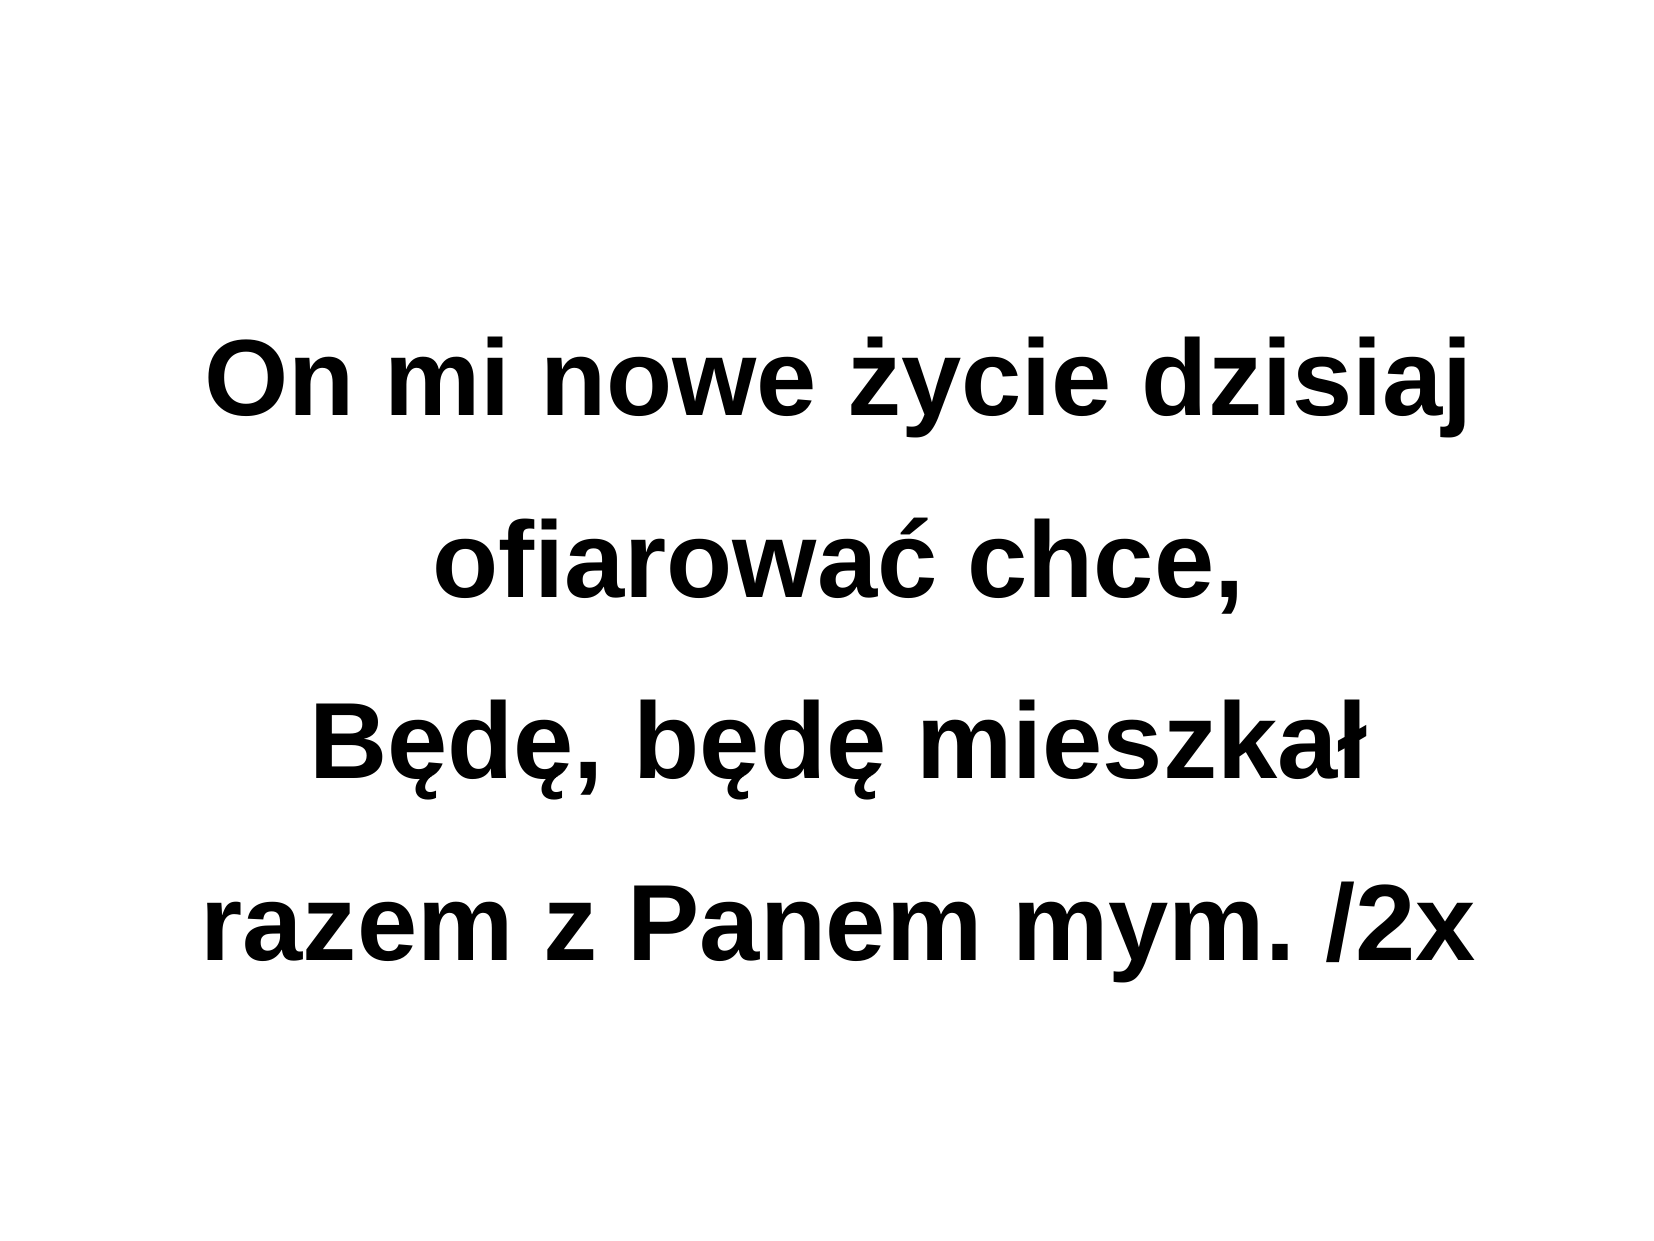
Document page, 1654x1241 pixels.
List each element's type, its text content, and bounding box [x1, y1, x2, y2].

subtitle On mi nowe życie dzisiaj ofiarować chce, Będę, będę mieszkał razem z Panem mym. /2x [70, 59, 1607, 1182]
